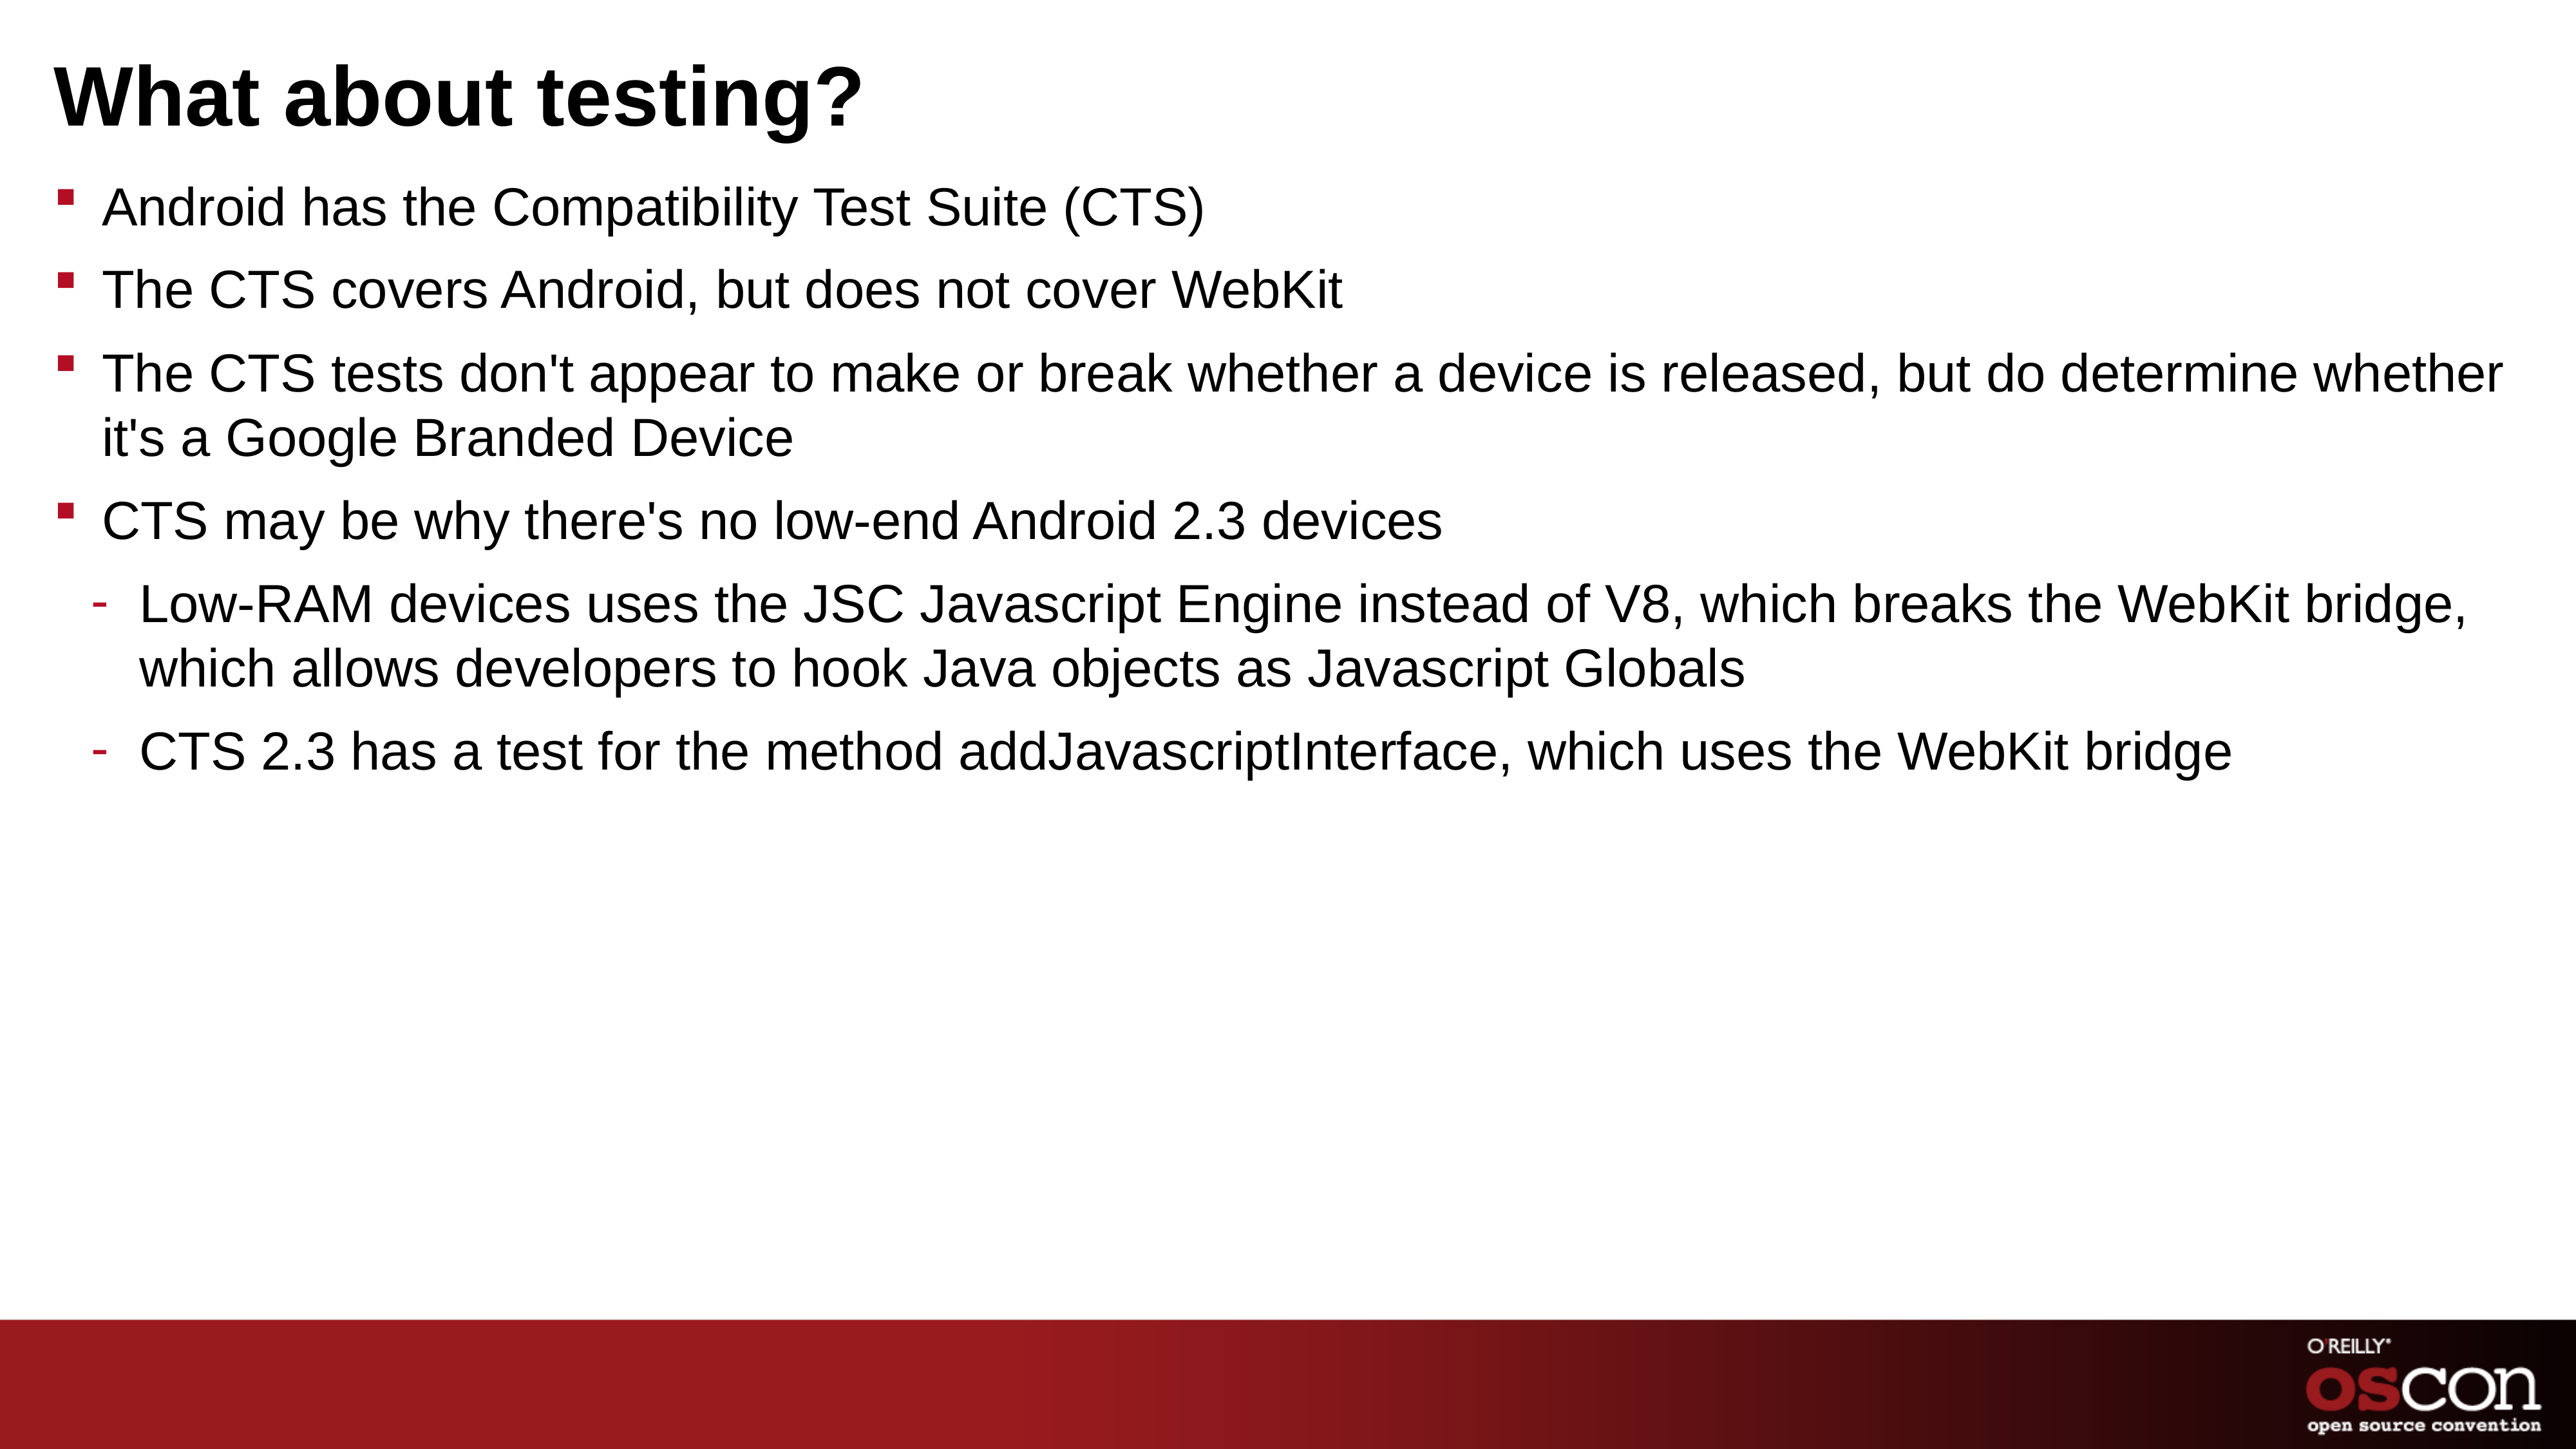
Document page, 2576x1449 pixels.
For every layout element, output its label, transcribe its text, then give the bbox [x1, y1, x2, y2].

picture [0, 0, 2576, 1449]
title What about testing? [48, 17, 2514, 166]
list Android has the Compatibility Test Suite (CTS) The CTS covers Android, but does not cover WebKit The CTS tests don't appear to make or break whether a device is released, but do determine whether it's a Google Branded Device CTS may be why there's no low-end Android 2.3 devices Low-RAM devices uses the JSC Javascript Engine instead of V8, which breaks the WebKit bridge, which allows developers to hook Java objects as Javascript Globals CTS 2.3 has a test for the method addJavascriptInterface, which uses the WebKit bridge [48, 166, 2514, 1135]
